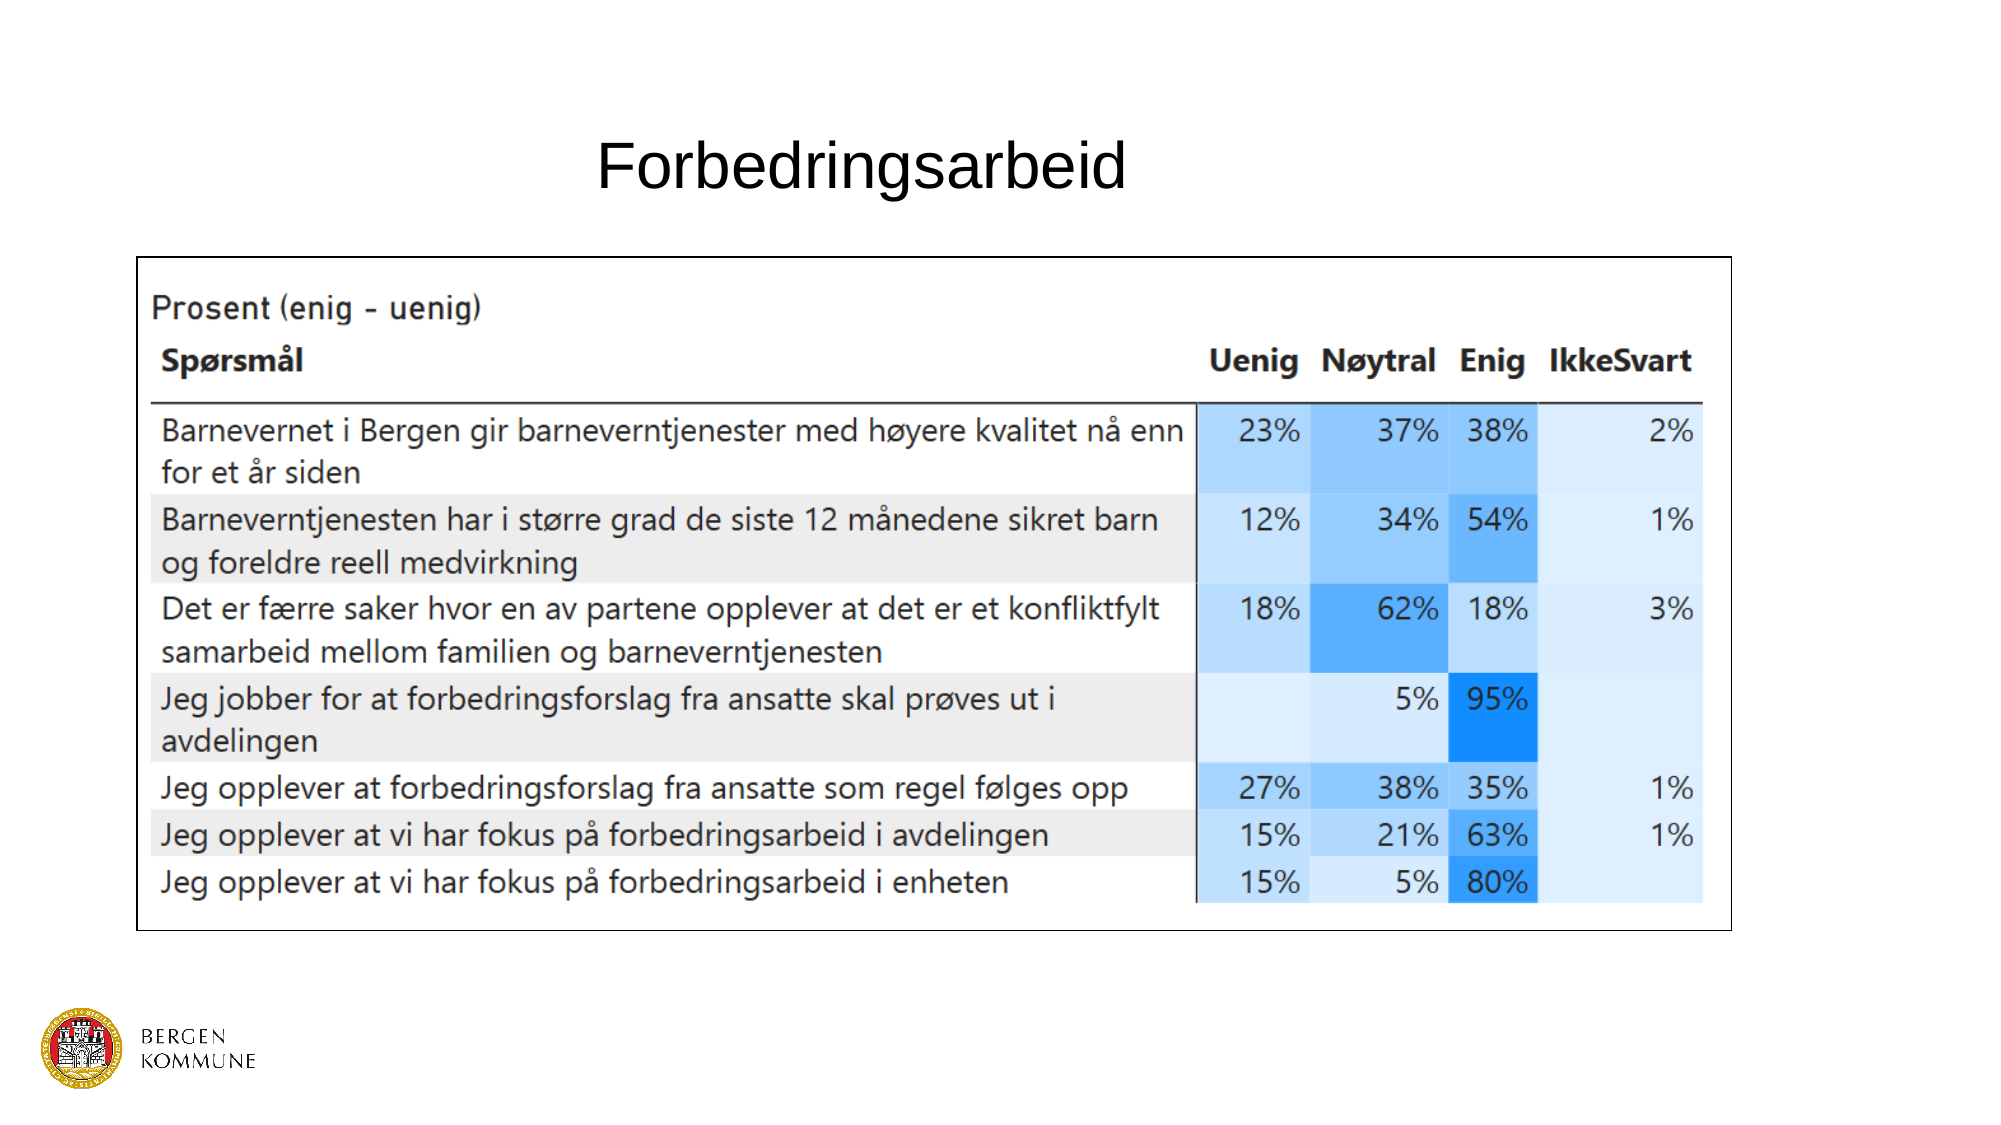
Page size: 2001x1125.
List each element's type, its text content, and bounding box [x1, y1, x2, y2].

title Forbedringsarbeid [137, 76, 1710, 256]
picture [137, 257, 1731, 930]
